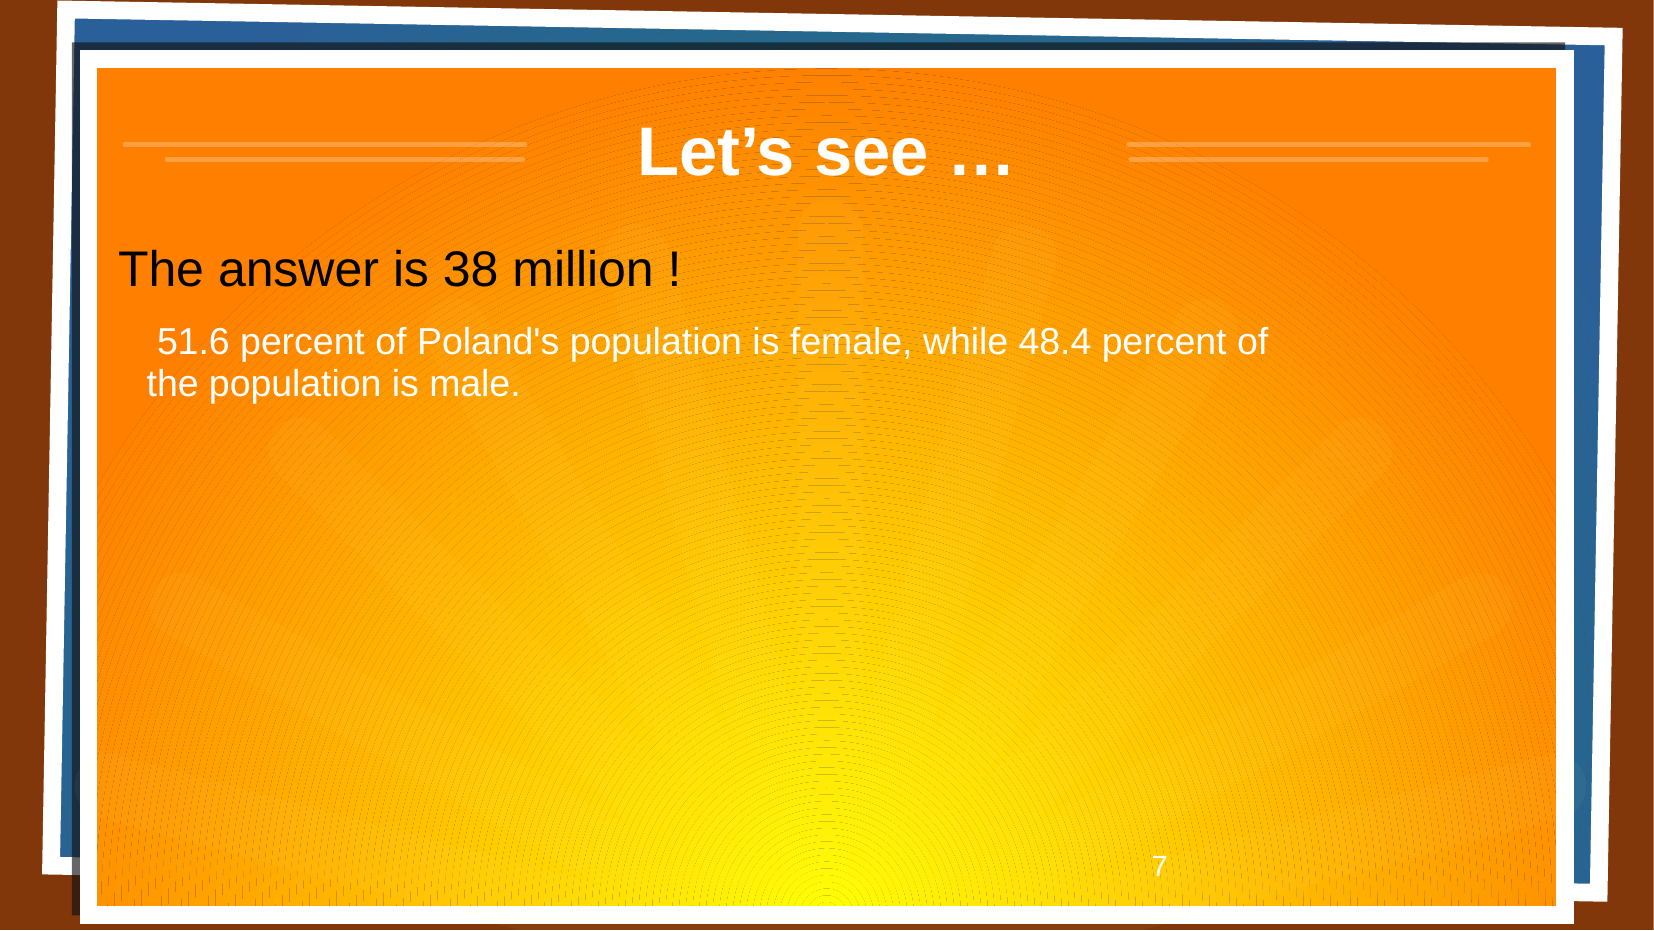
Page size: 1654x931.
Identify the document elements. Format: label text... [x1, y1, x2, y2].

text_box [1151, 847, 1506, 912]
title Let’s see … [531, 73, 1123, 222]
list The answer is 38 million ! [118, 236, 1477, 827]
text_box 51.6 percent of Poland's population is female, while 48.4 percent of the population is male. [131, 313, 1315, 370]
